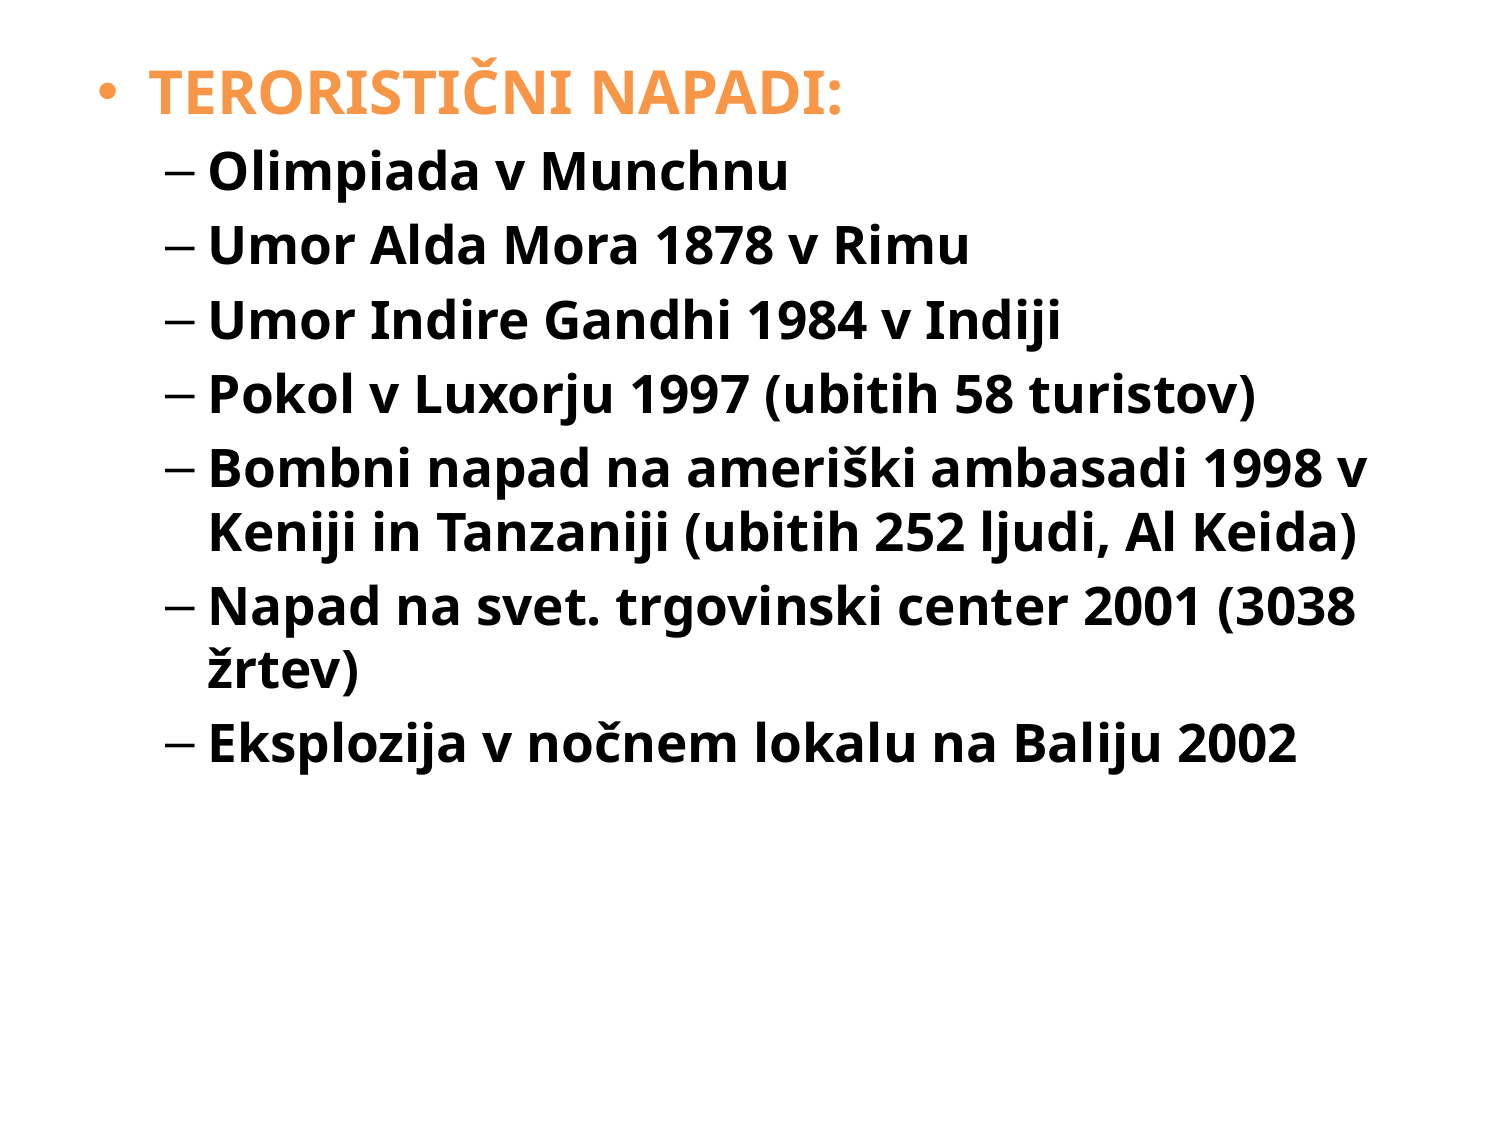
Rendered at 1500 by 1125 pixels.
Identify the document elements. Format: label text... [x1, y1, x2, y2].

list TERORISTIČNI NAPADI: Olimpiada v Munchnu Umor Alda Mora 1878 v Rimu Umor Indire Gandhi 1984 v Indiji Pokol v Luxorju 1997 (ubitih 58 turistov) Bombni napad na ameriški ambasadi 1998 v Keniji in Tanzaniji (ubitih 252 ljudi, Al Keida) Napad na svet. trgovinski center 2001 (3038 žrtev) Eksplozija v nočnem lokalu na Baliju 2002 [82, 46, 1432, 790]
